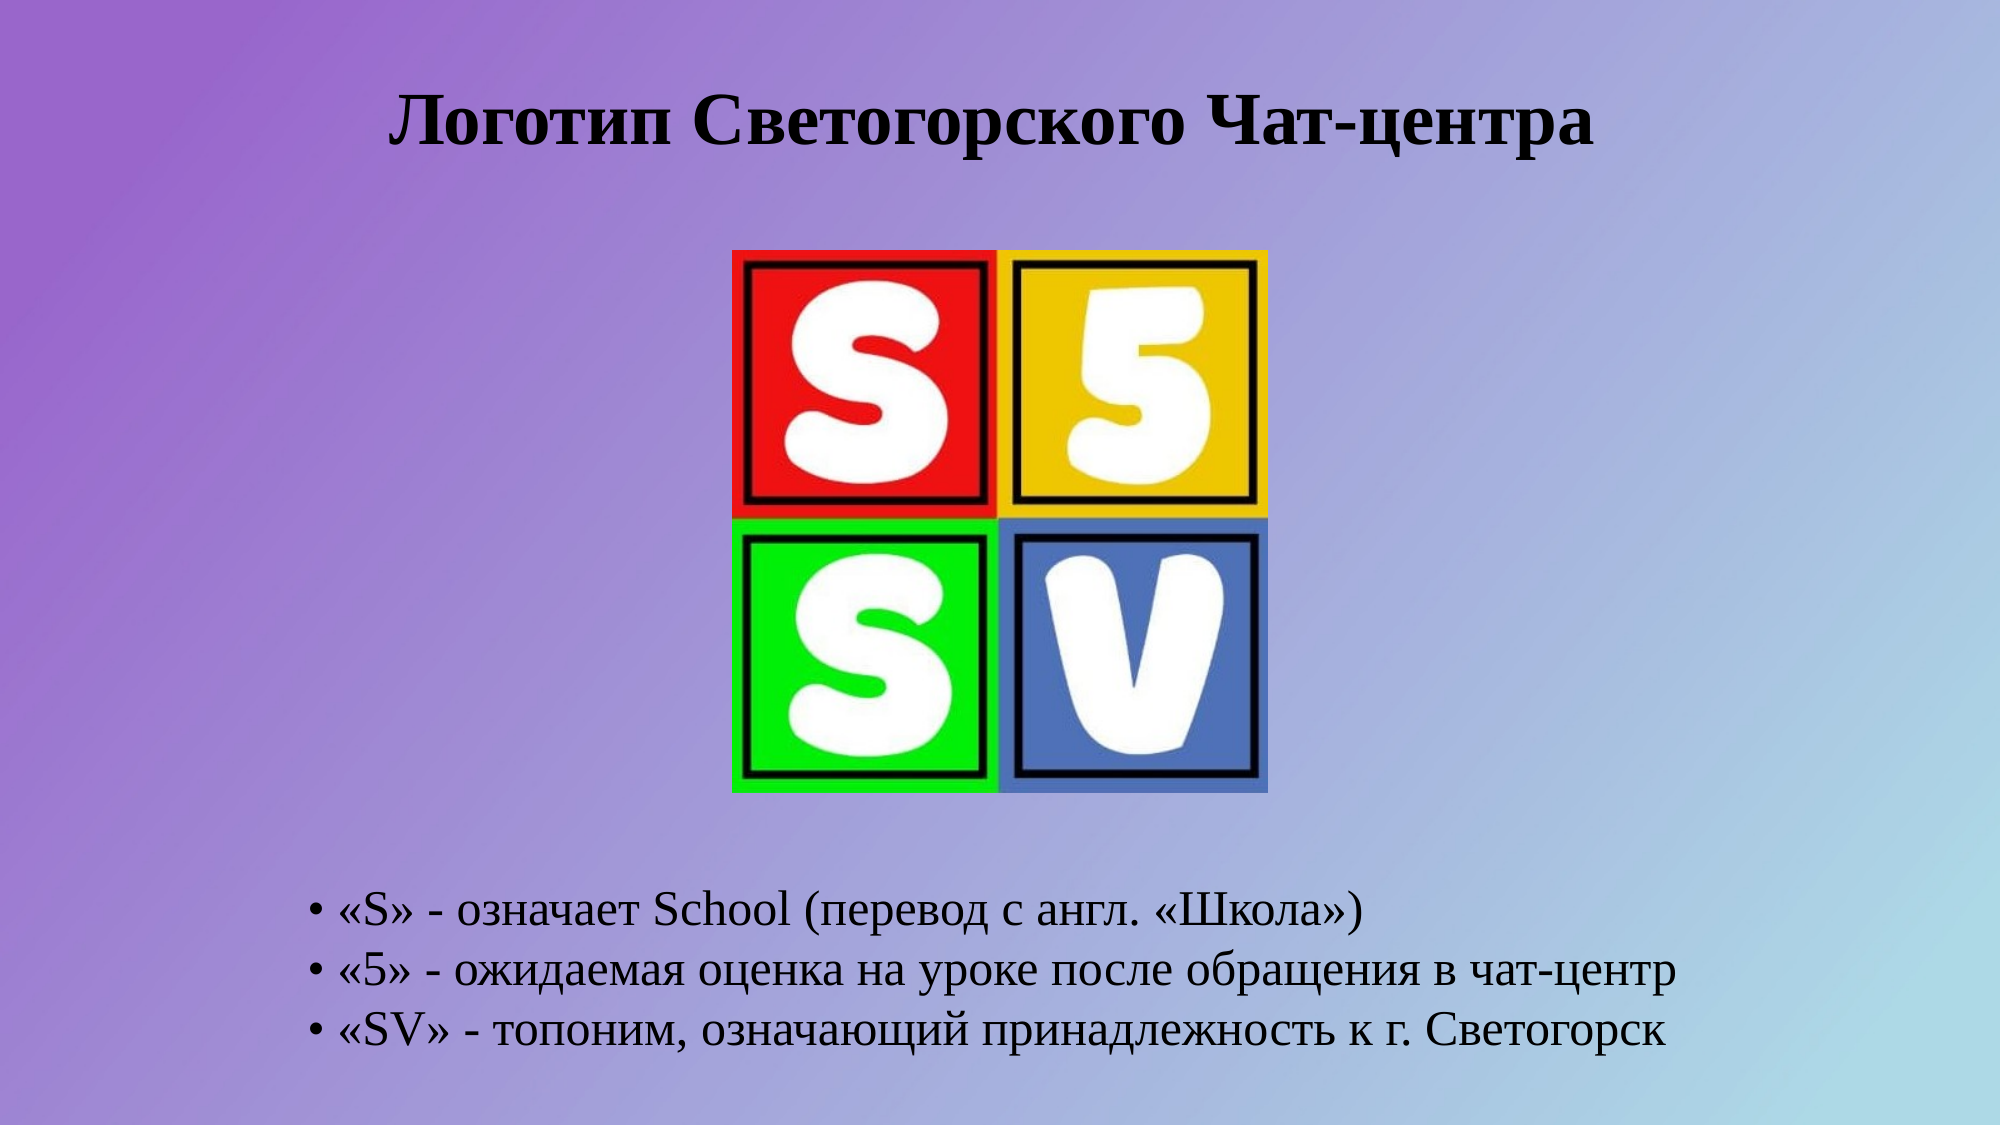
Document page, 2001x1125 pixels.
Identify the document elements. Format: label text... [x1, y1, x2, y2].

picture [0, 0, 2000, 1125]
text_box • «S» - означает School (перевод с англ. «Школа») • «5» - ожидаемая оценка на уроке после обращения в чат-центр • «SV» - топоним, означающий принадлежность к г. Светогорск [292, 868, 1708, 1063]
text_box Логотип Светогорского Чат-центра [375, 62, 1625, 168]
